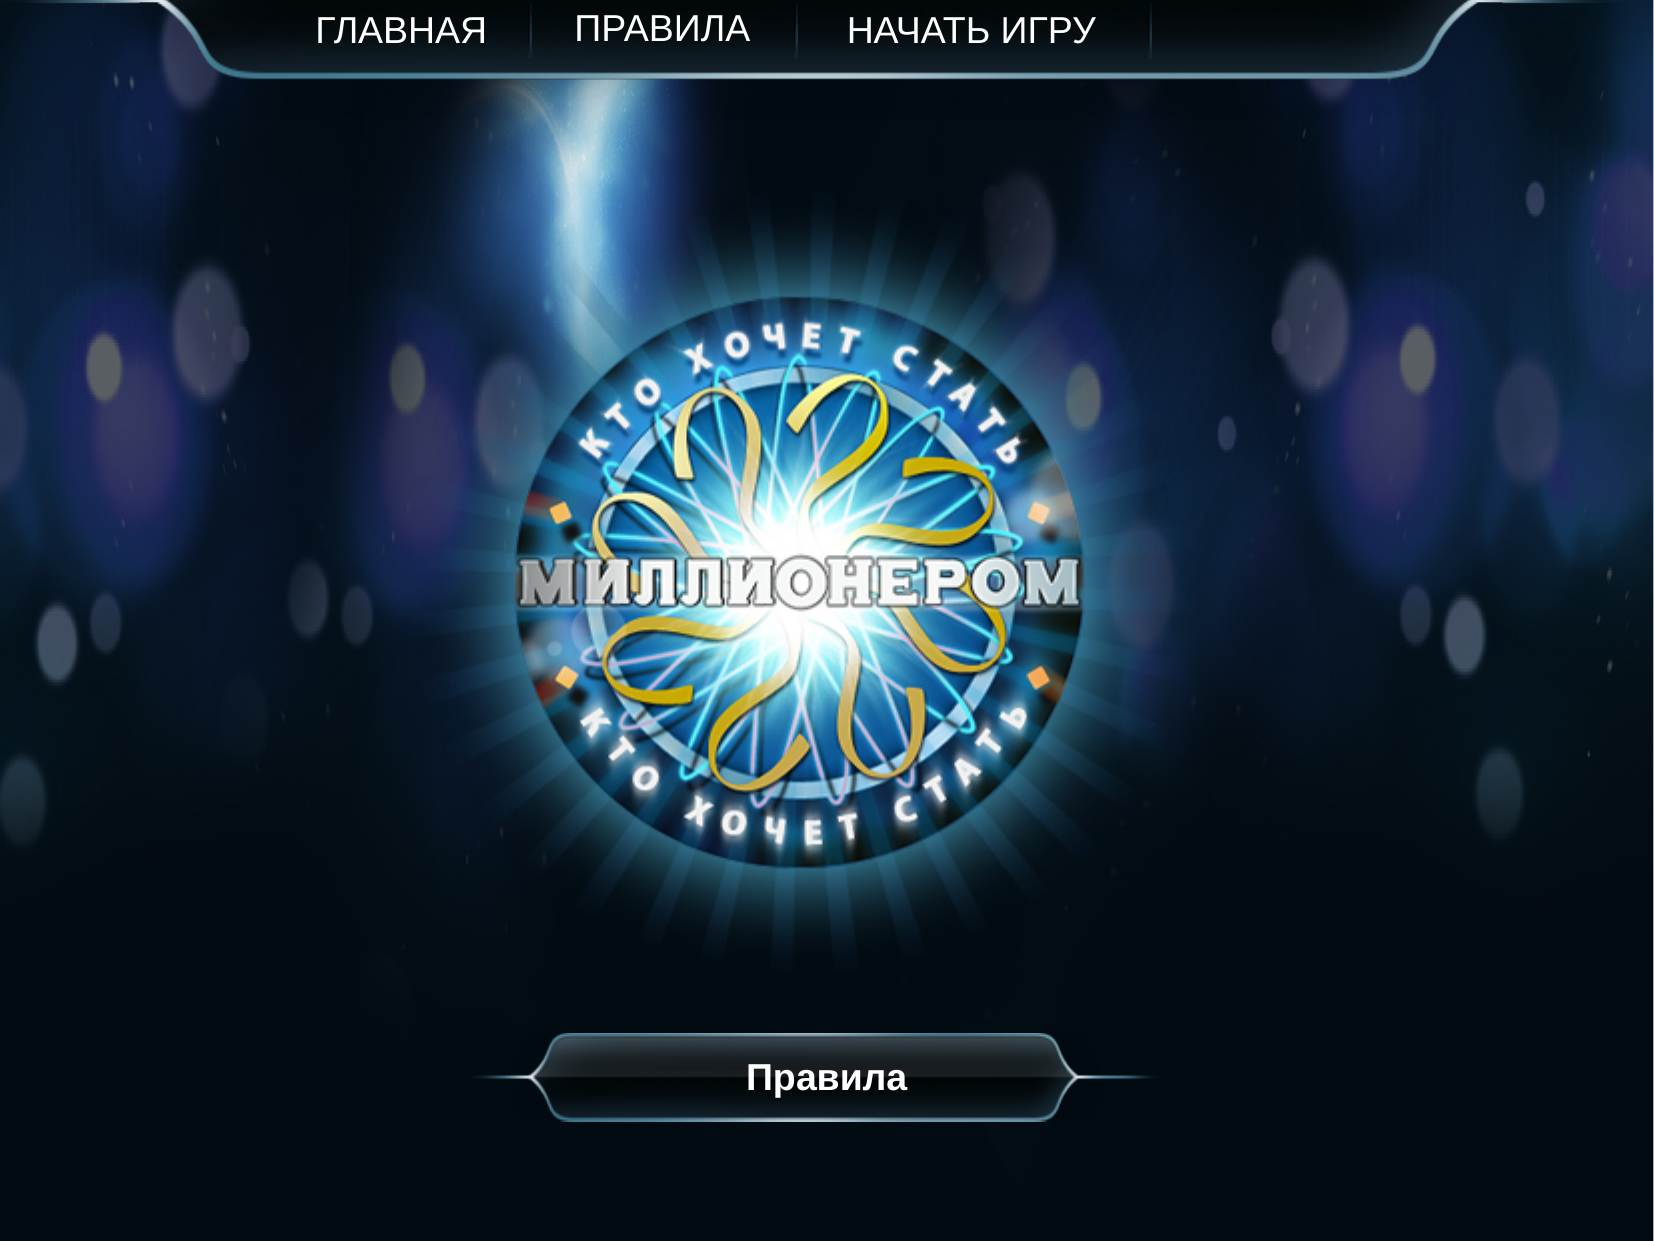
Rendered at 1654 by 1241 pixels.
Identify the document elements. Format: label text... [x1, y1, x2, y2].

text_box НАЧАТЬ ИГРУ [832, 2, 1112, 60]
picture [0, 0, 1654, 1241]
text_box ПРАВИЛА [559, 0, 766, 57]
text_box [236, 0, 532, 89]
